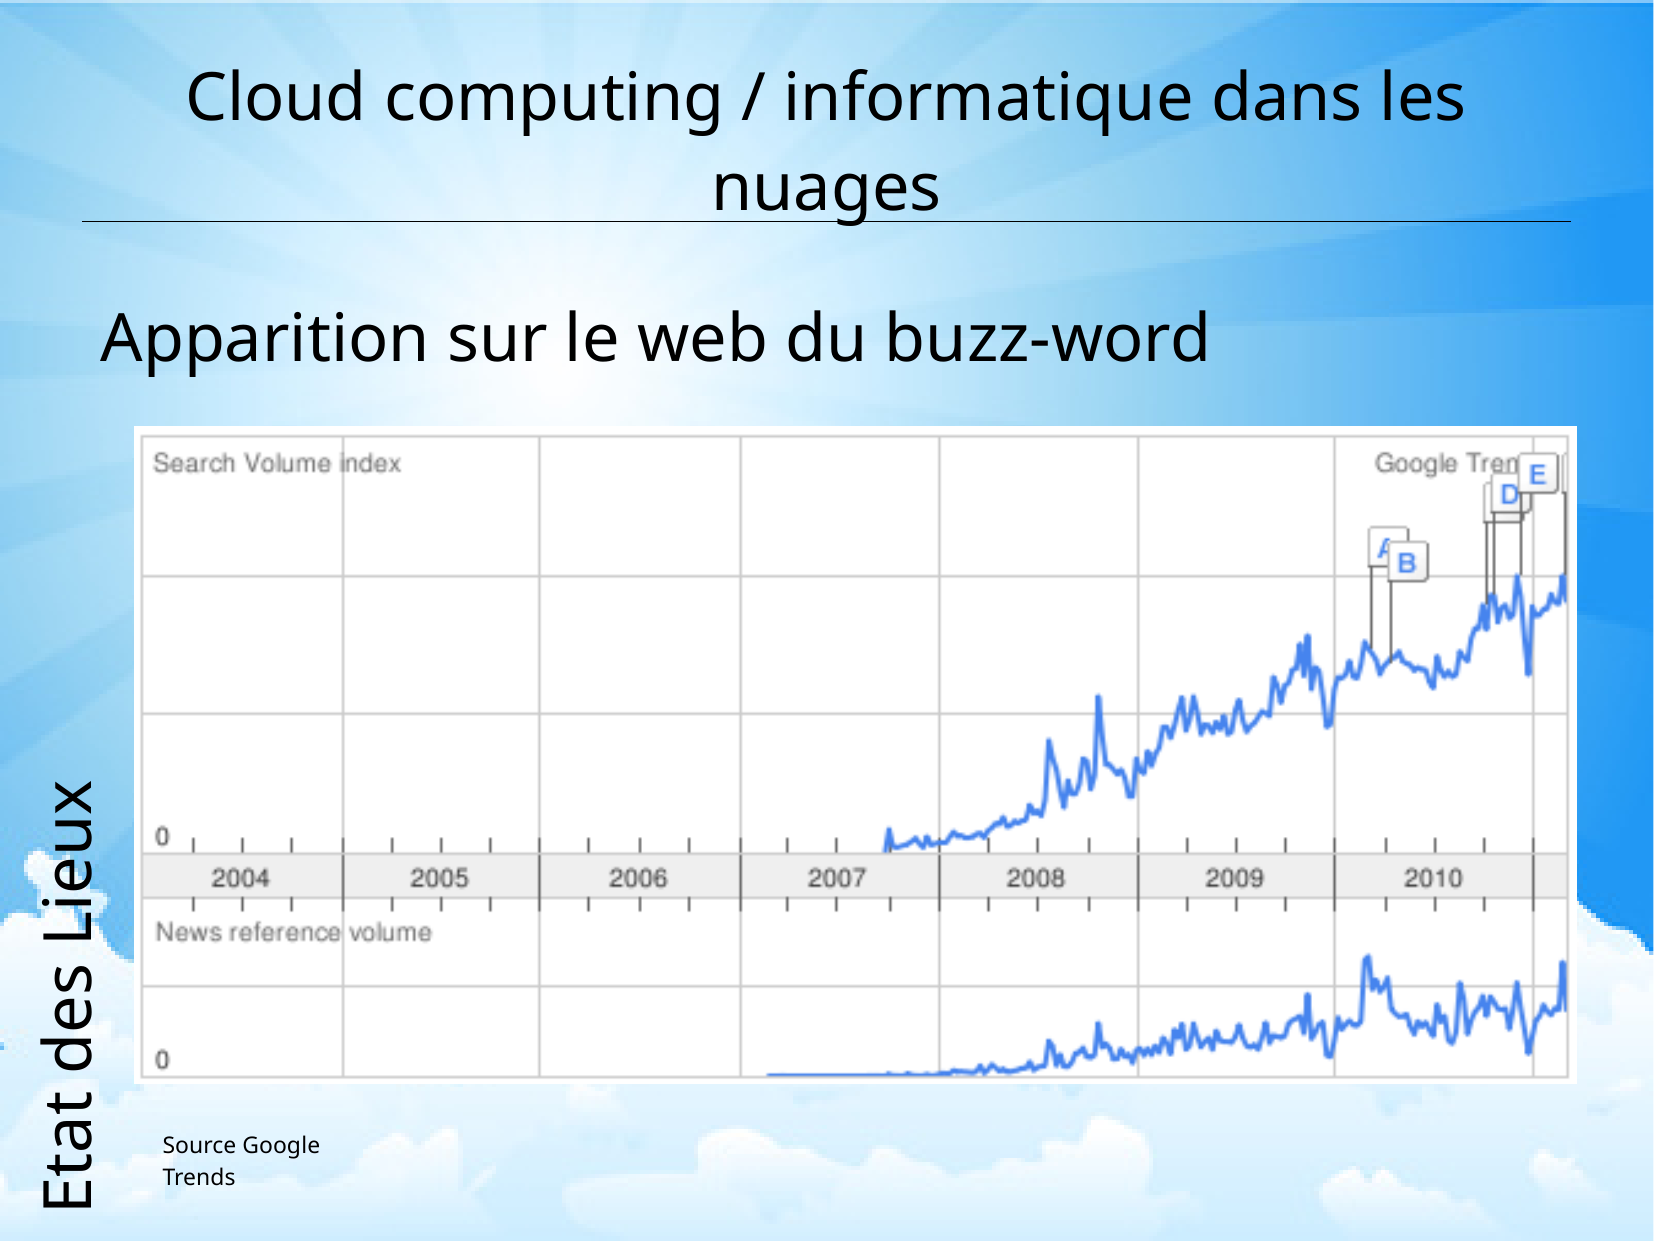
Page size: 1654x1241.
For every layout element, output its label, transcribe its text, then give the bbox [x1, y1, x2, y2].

text_box Source Google Trends [147, 1122, 414, 1192]
list Apparition sur le web du buzz-word [82, 290, 1571, 1109]
title Cloud computing / informatique dans les nuages [82, 56, 1571, 223]
text_box Etat des Lieux [13, 701, 83, 1229]
picture [0, 0, 1654, 1241]
